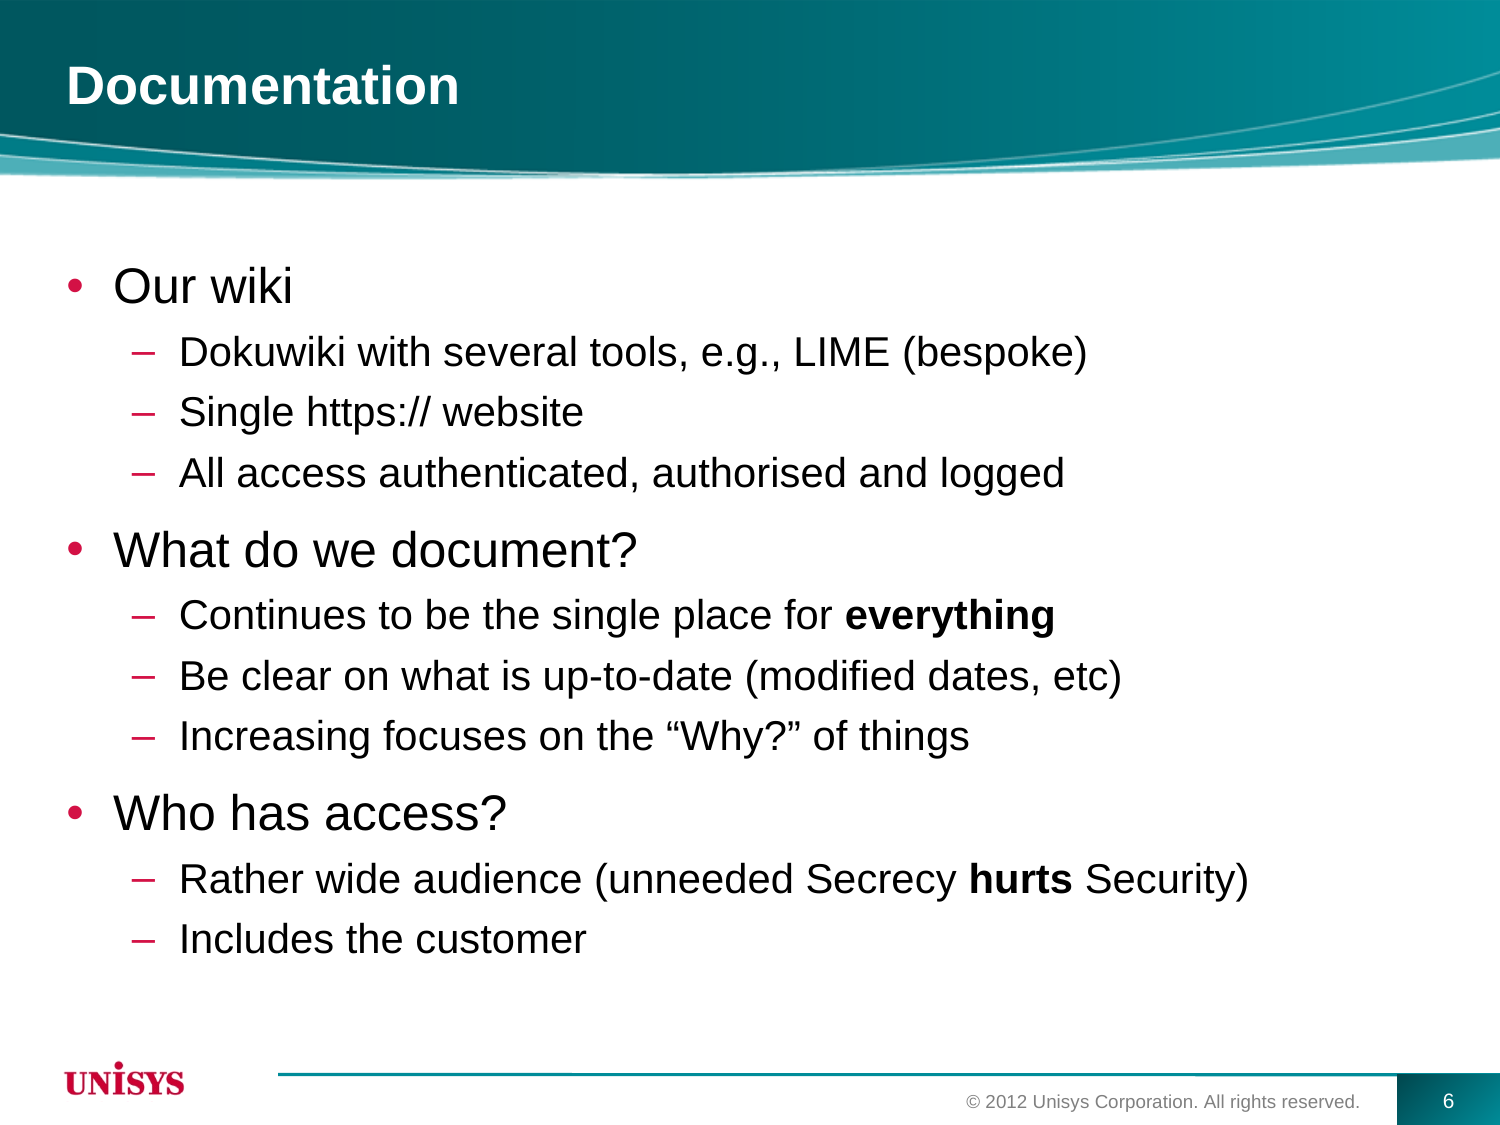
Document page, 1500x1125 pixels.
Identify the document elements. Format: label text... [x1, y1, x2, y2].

list Our wiki Dokuwiki with several tools, e.g., LIME (bespoke) Single https:// website All access authenticated, authorised and logged What do we document? Continues to be the single place for everything Be clear on what is up-to-date (modified dates, etc) Increasing focuses on the “Why?” of things Who has access? Rather wide audience (unneeded Secrecy hurts Security) Includes the customer [66, 250, 1435, 1020]
picture [0, 0, 1500, 188]
picture [41, 1049, 205, 1102]
title Documentation [66, 0, 1435, 175]
